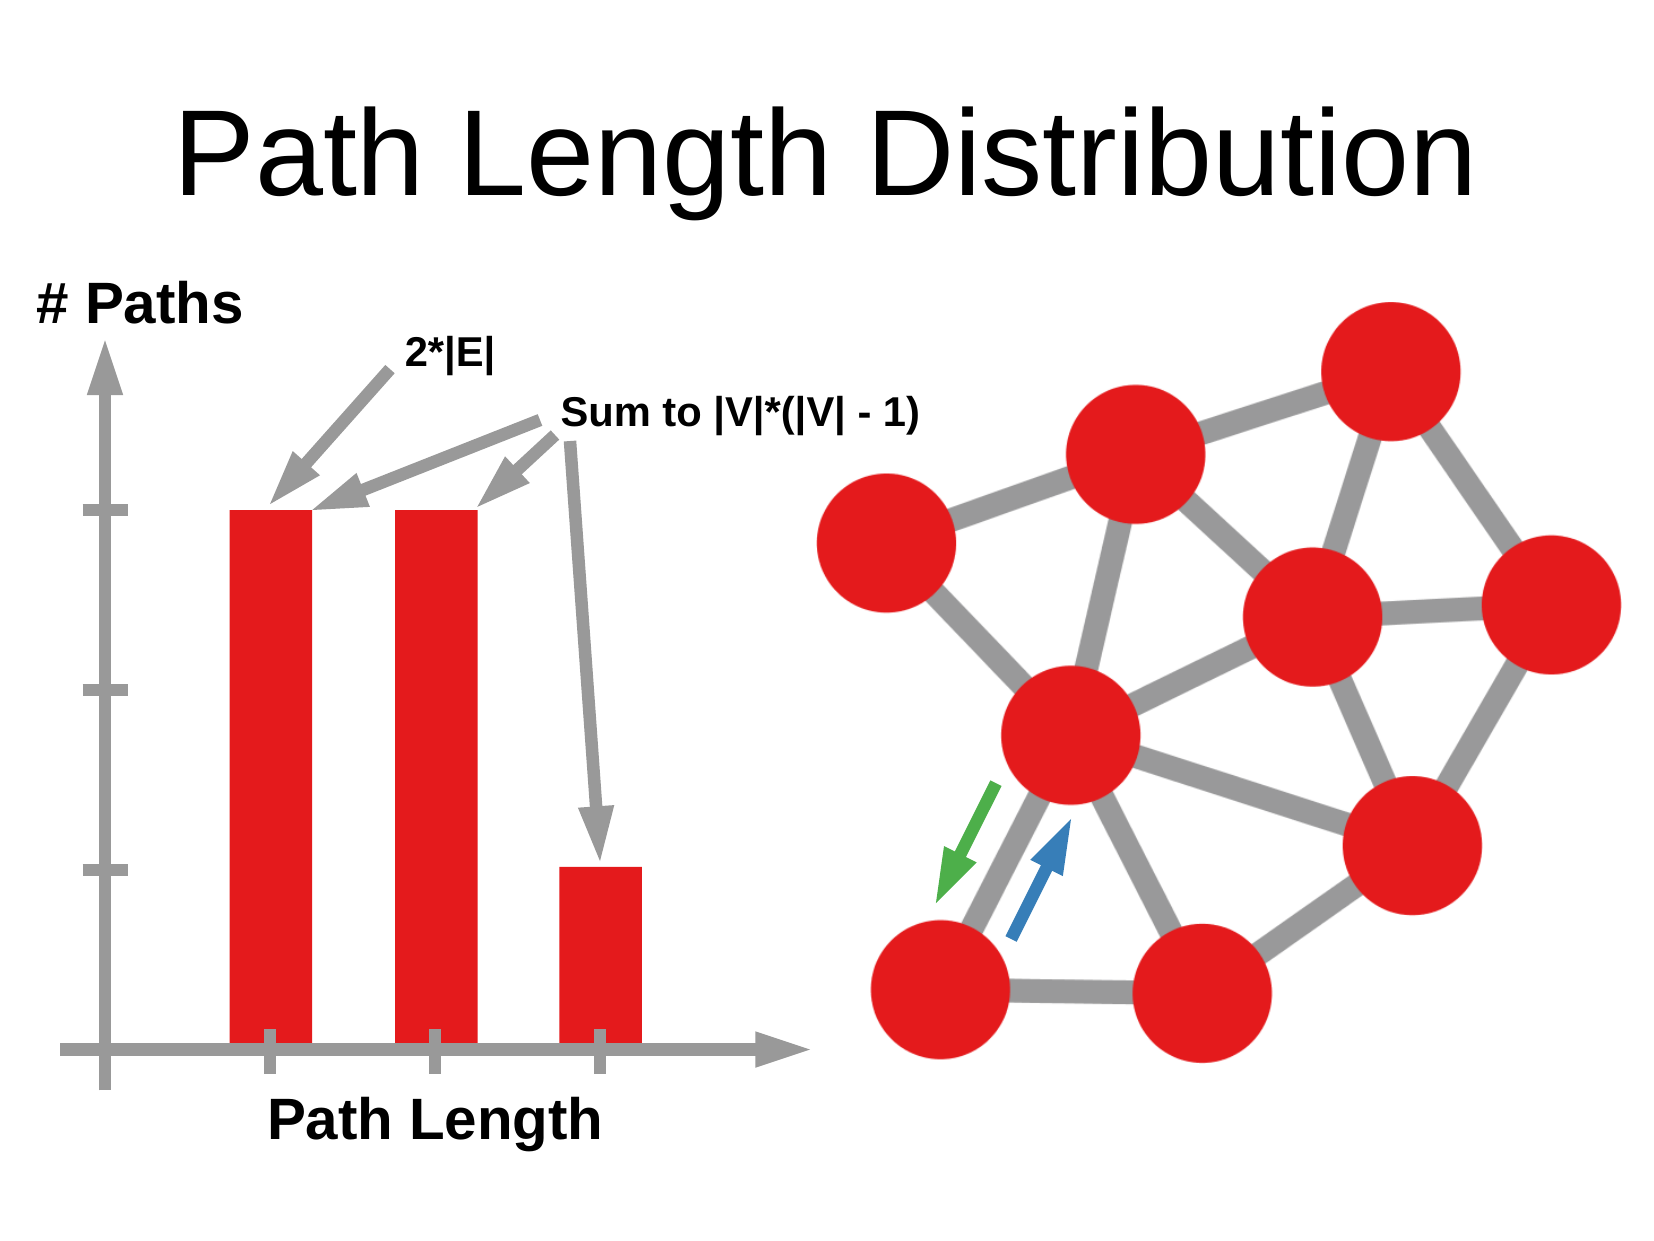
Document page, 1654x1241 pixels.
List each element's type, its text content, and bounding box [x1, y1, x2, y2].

text_box Sum to |V|*(|V| - 1) [545, 380, 936, 436]
text_box [559, 866, 642, 1043]
text_box 2*|E| [390, 320, 511, 376]
text_box Path Length [252, 1078, 619, 1149]
text_box [395, 510, 478, 1043]
text_box # Paths [21, 263, 259, 334]
title Path Length Distribution [82, 49, 1571, 257]
text_box [229, 510, 313, 1043]
picture [816, 302, 1622, 1064]
